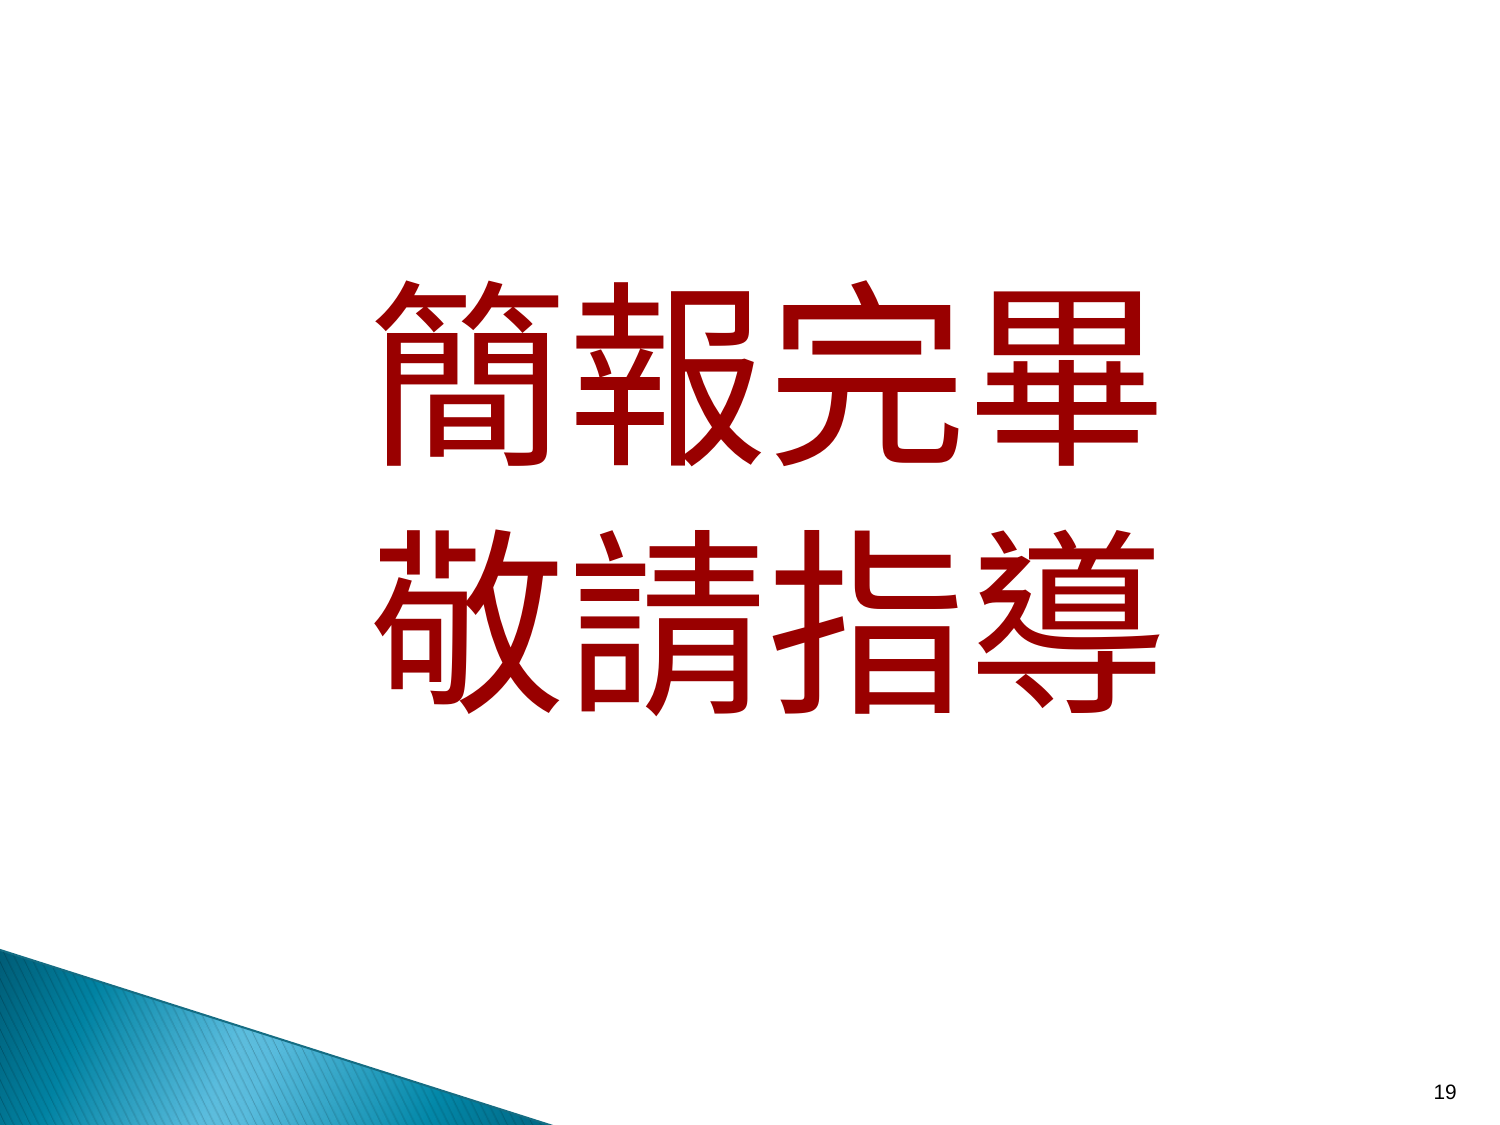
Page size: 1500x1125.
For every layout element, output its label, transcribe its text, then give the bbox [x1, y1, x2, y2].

text_box [1418, 1051, 1479, 1112]
list 簡報完畢 敬請指導 [75, 242, 1426, 752]
